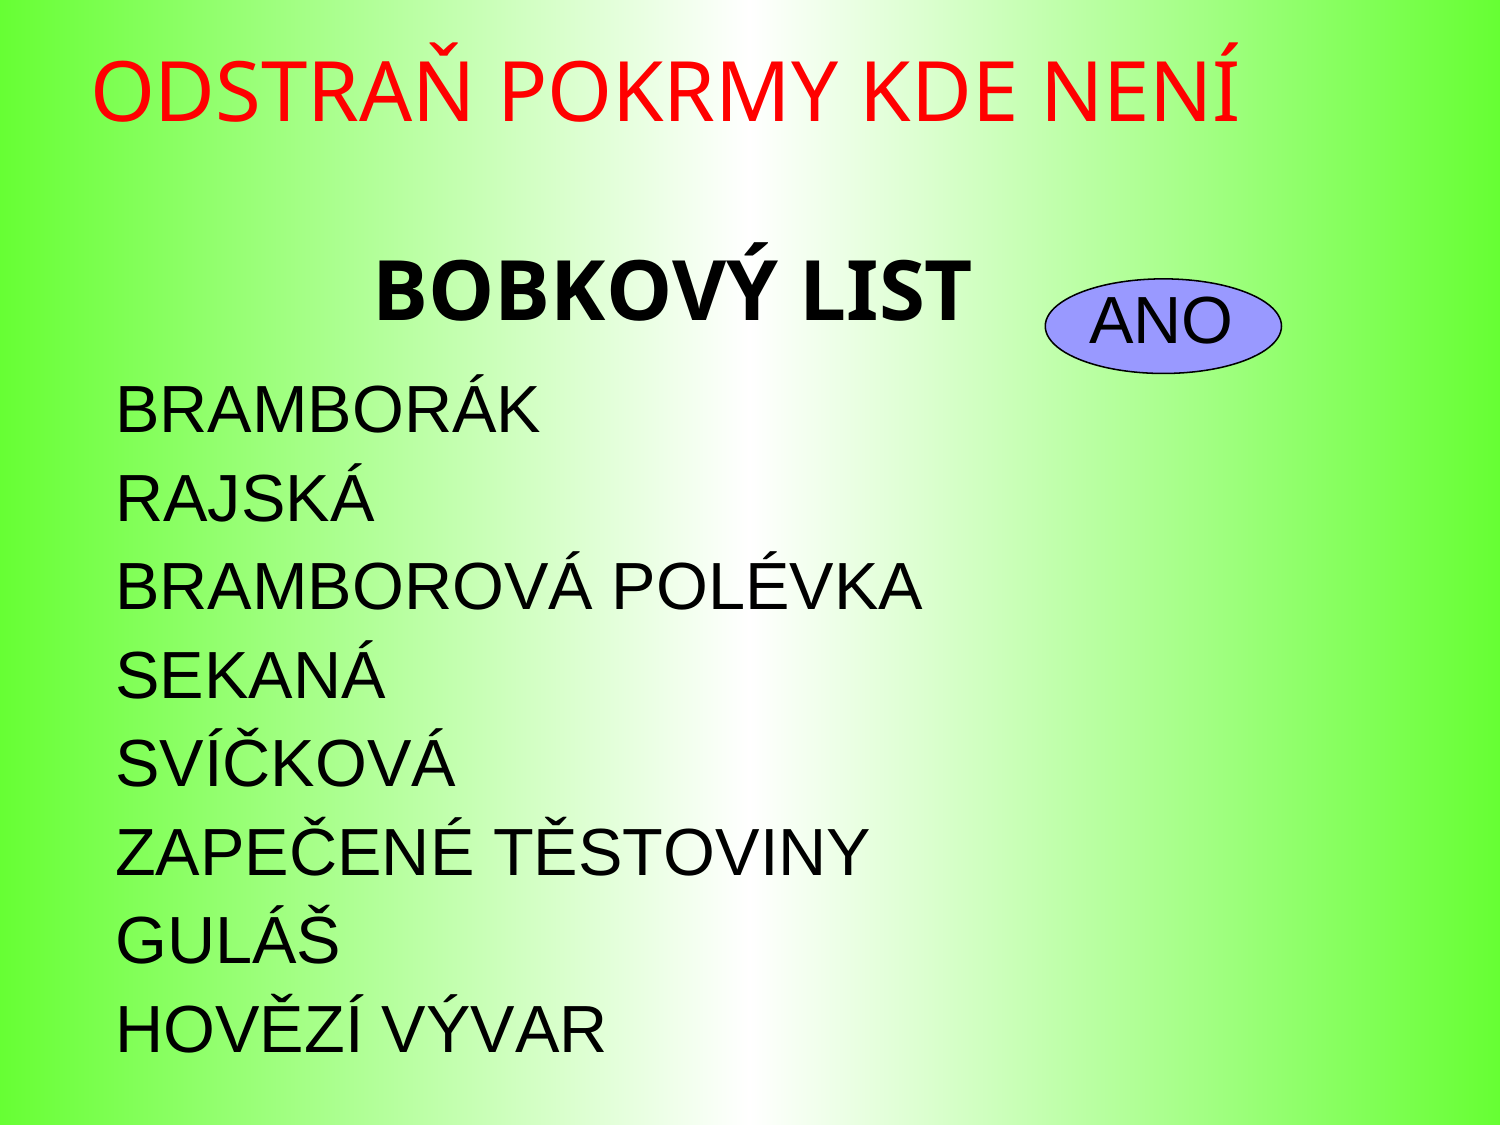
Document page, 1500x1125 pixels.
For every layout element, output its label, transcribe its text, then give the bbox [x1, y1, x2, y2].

list ANO BRAMBORÁK RAJSKÁ BRAMBOROVÁ POLÉVKA SEKANÁ SVÍČKOVÁ ZAPEČENÉ TĚSTOVINY GULÁŠ HOVĚZÍ VÝVAR [100, 278, 1451, 1075]
title ODSTRAŇ POKRMY KDE NENÍ BOBKOVÝ LIST [75, 30, 1426, 346]
